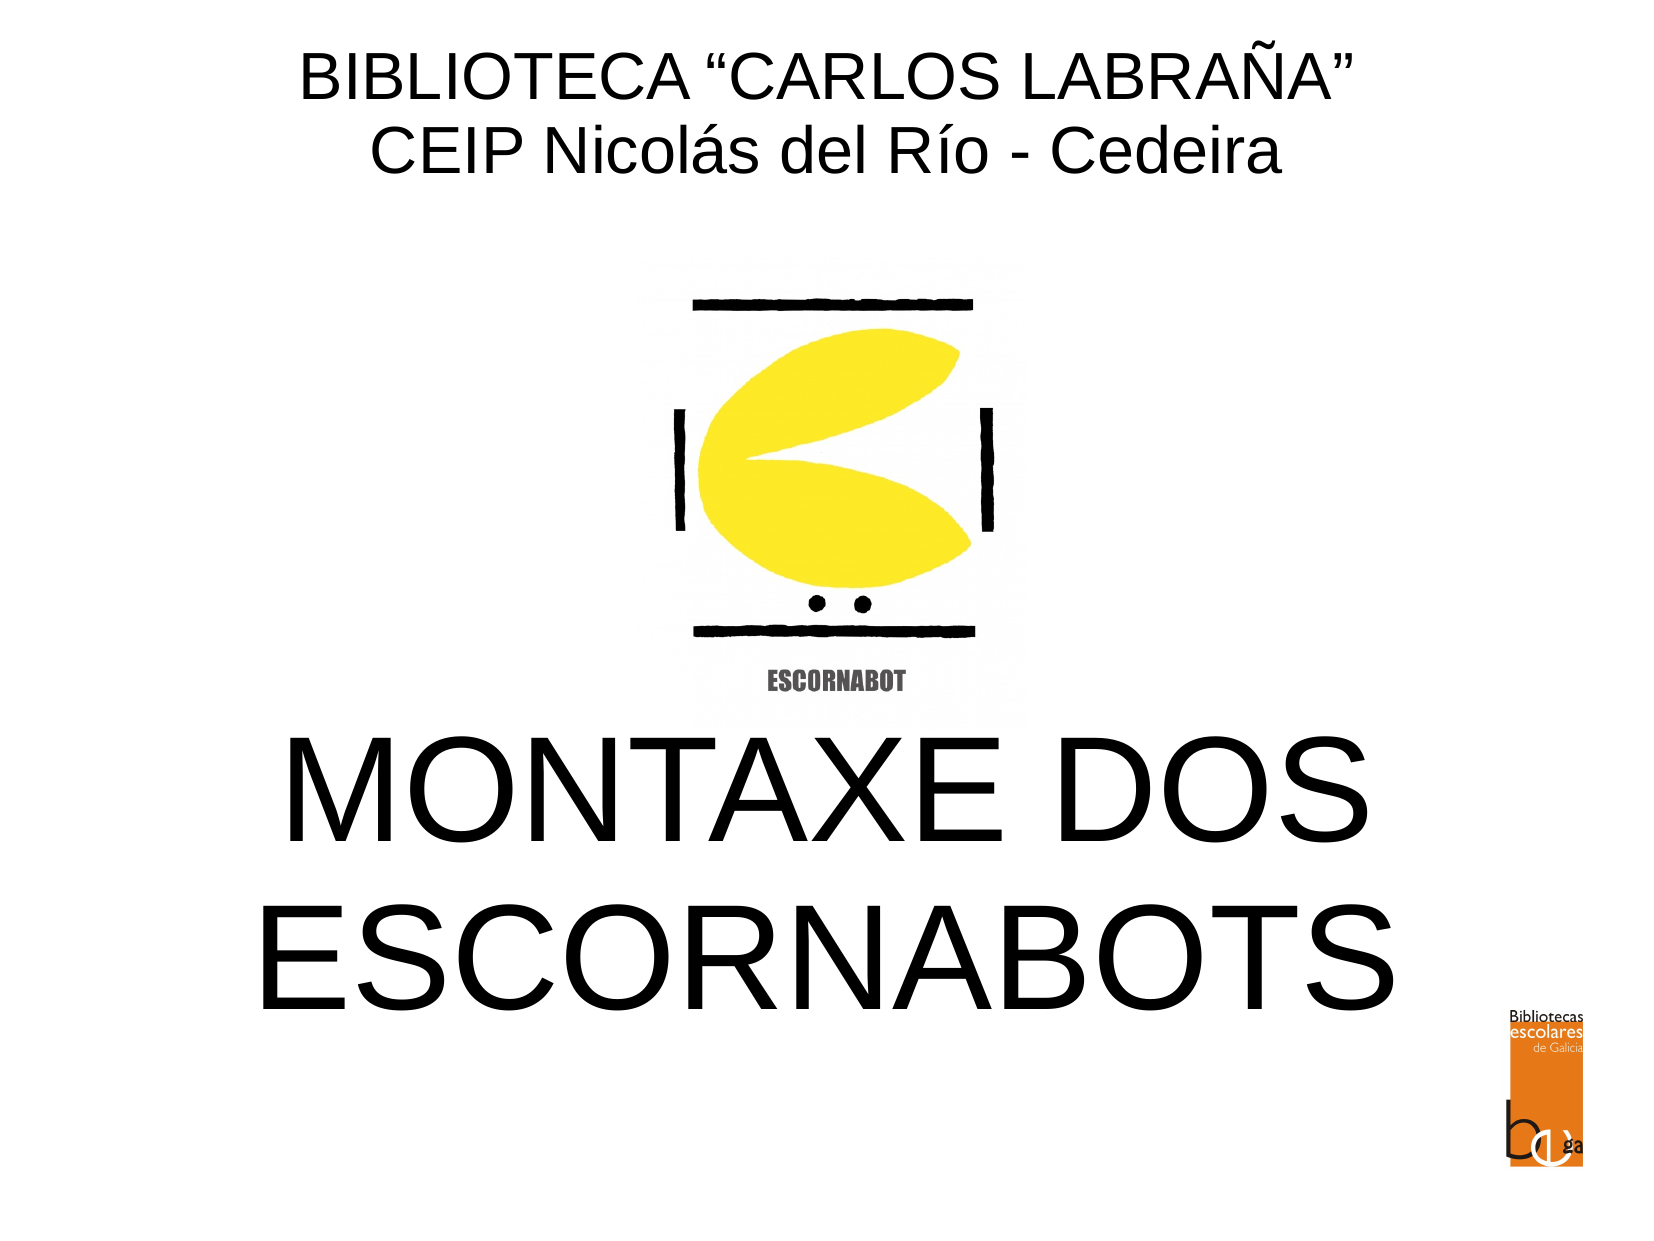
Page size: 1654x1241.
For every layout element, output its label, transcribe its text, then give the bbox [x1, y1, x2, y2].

title BIBLIOTECA “CARLOS LABRAÑA” CEIP Nicolás del Río - Cedeira [82, 38, 1571, 263]
picture [637, 263, 1026, 637]
picture [1501, 1010, 1583, 1170]
subtitle MONTAXE DOS ESCORNABOTS [82, 637, 1571, 1109]
